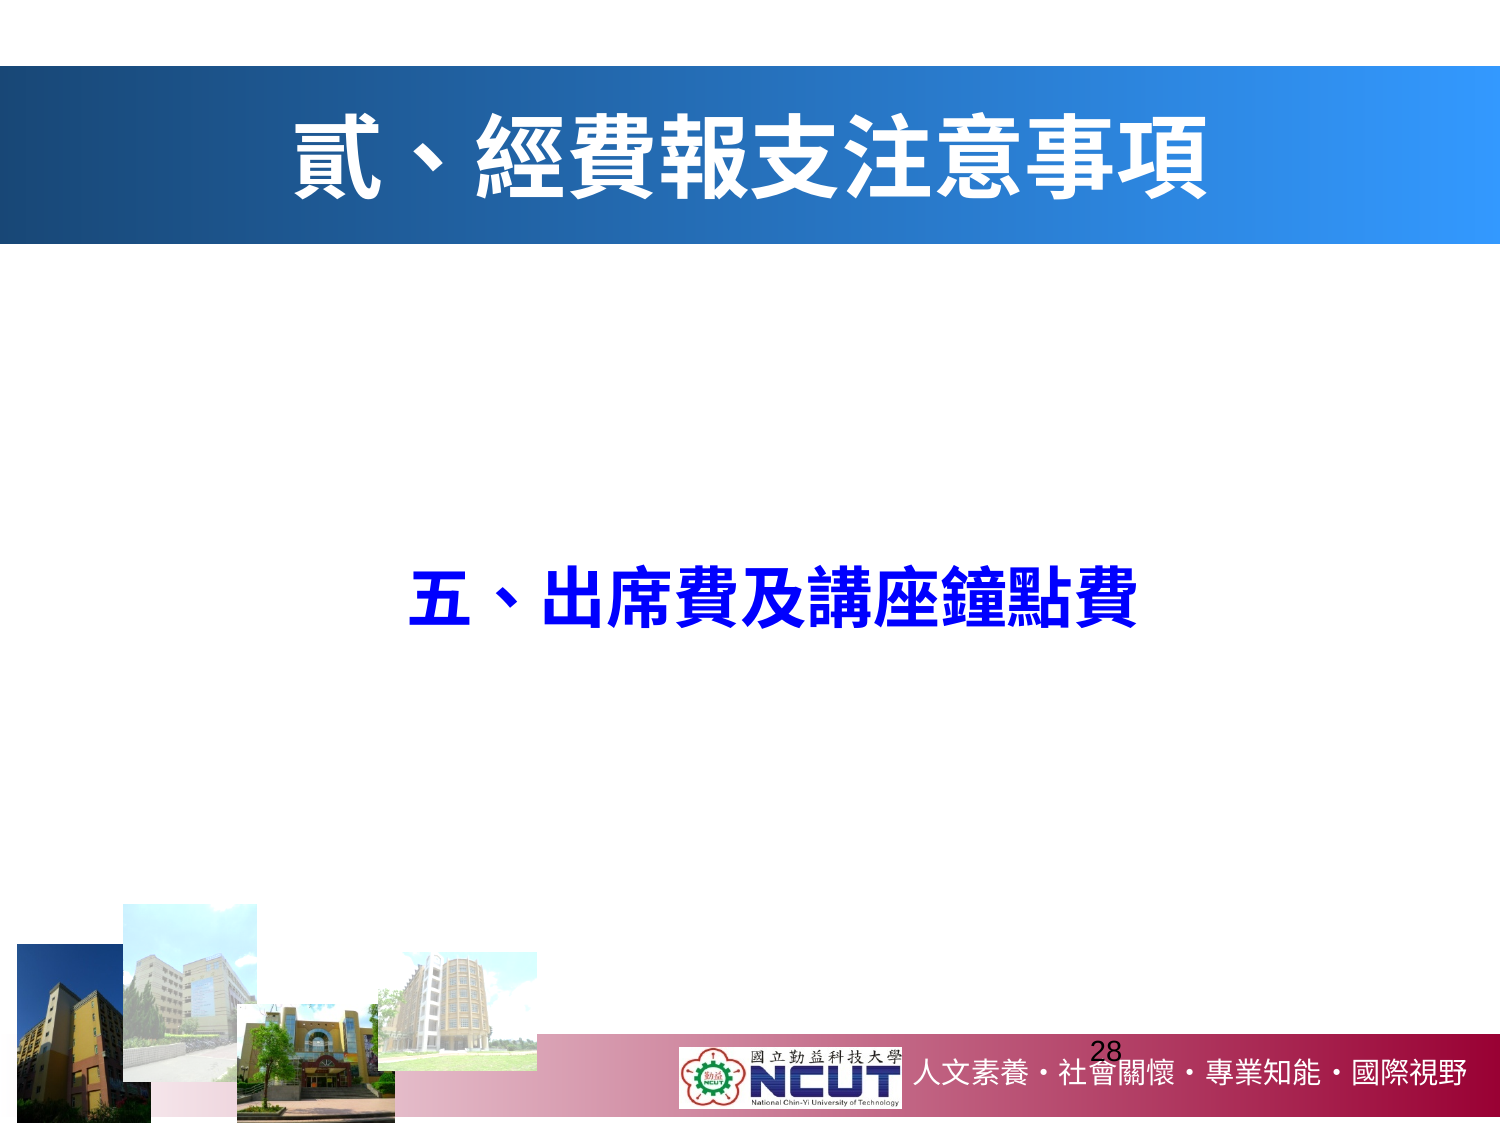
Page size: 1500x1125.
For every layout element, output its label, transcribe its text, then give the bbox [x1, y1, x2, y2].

title 貳、經費報支注意事項 [0, 66, 1500, 244]
list 五、出席費及講座鐘點費 [70, 257, 1421, 1001]
text_box [1074, 1024, 1426, 1103]
